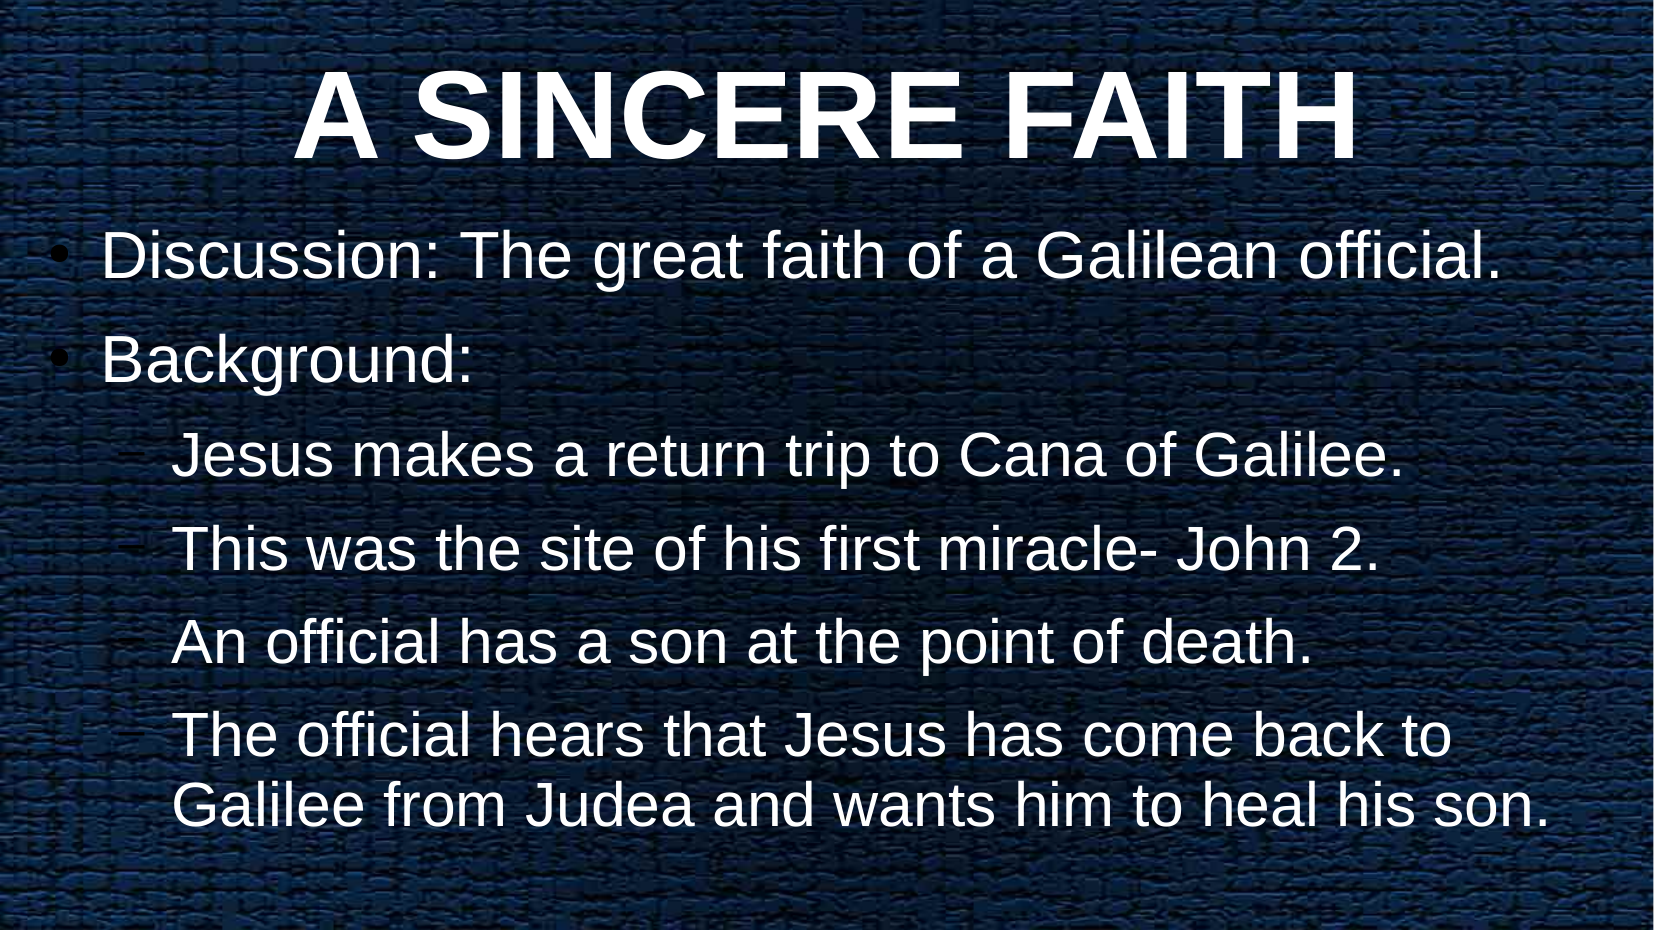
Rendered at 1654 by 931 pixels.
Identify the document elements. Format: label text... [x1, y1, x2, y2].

picture [0, 0, 1654, 930]
list Discussion: The great faith of a Galilean official. Background: Jesus makes a return trip to Cana of Galilee. This was the site of his first miracle- John 2. An official has a son at the point of death. The official hears that Jesus has come back to Galilee from Judea and wants him to heal his son. [30, 217, 1621, 916]
title A SINCERE FAITH [82, 37, 1571, 193]
